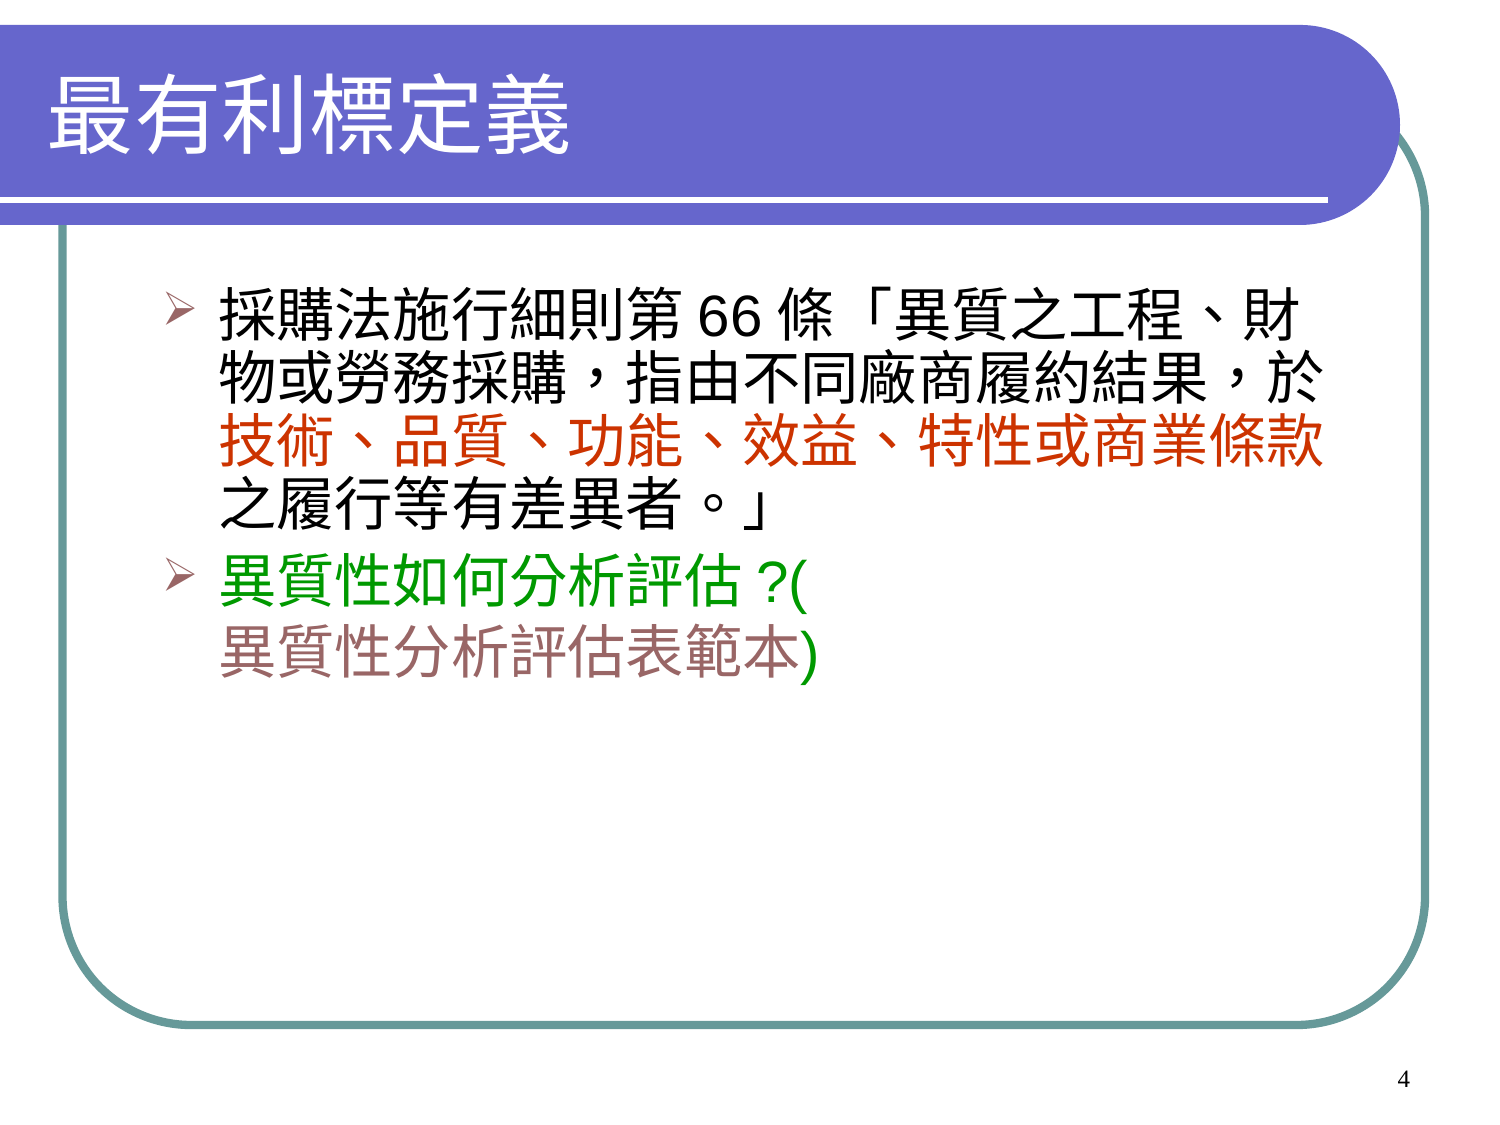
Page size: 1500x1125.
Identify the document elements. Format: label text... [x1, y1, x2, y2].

list 採購法施行細則第66條「異質之工程、財物或勞務採購，指由不同廠商履約結果，於技術、品質、功能、效益、特性或商業條款之履行等有差異者。」 異質性如何分析評估?(異質性分析評估表範本) [146, 278, 1368, 1000]
title 最有利標定義 [31, 37, 1347, 188]
text_box <編號> [1074, 1025, 1426, 1101]
